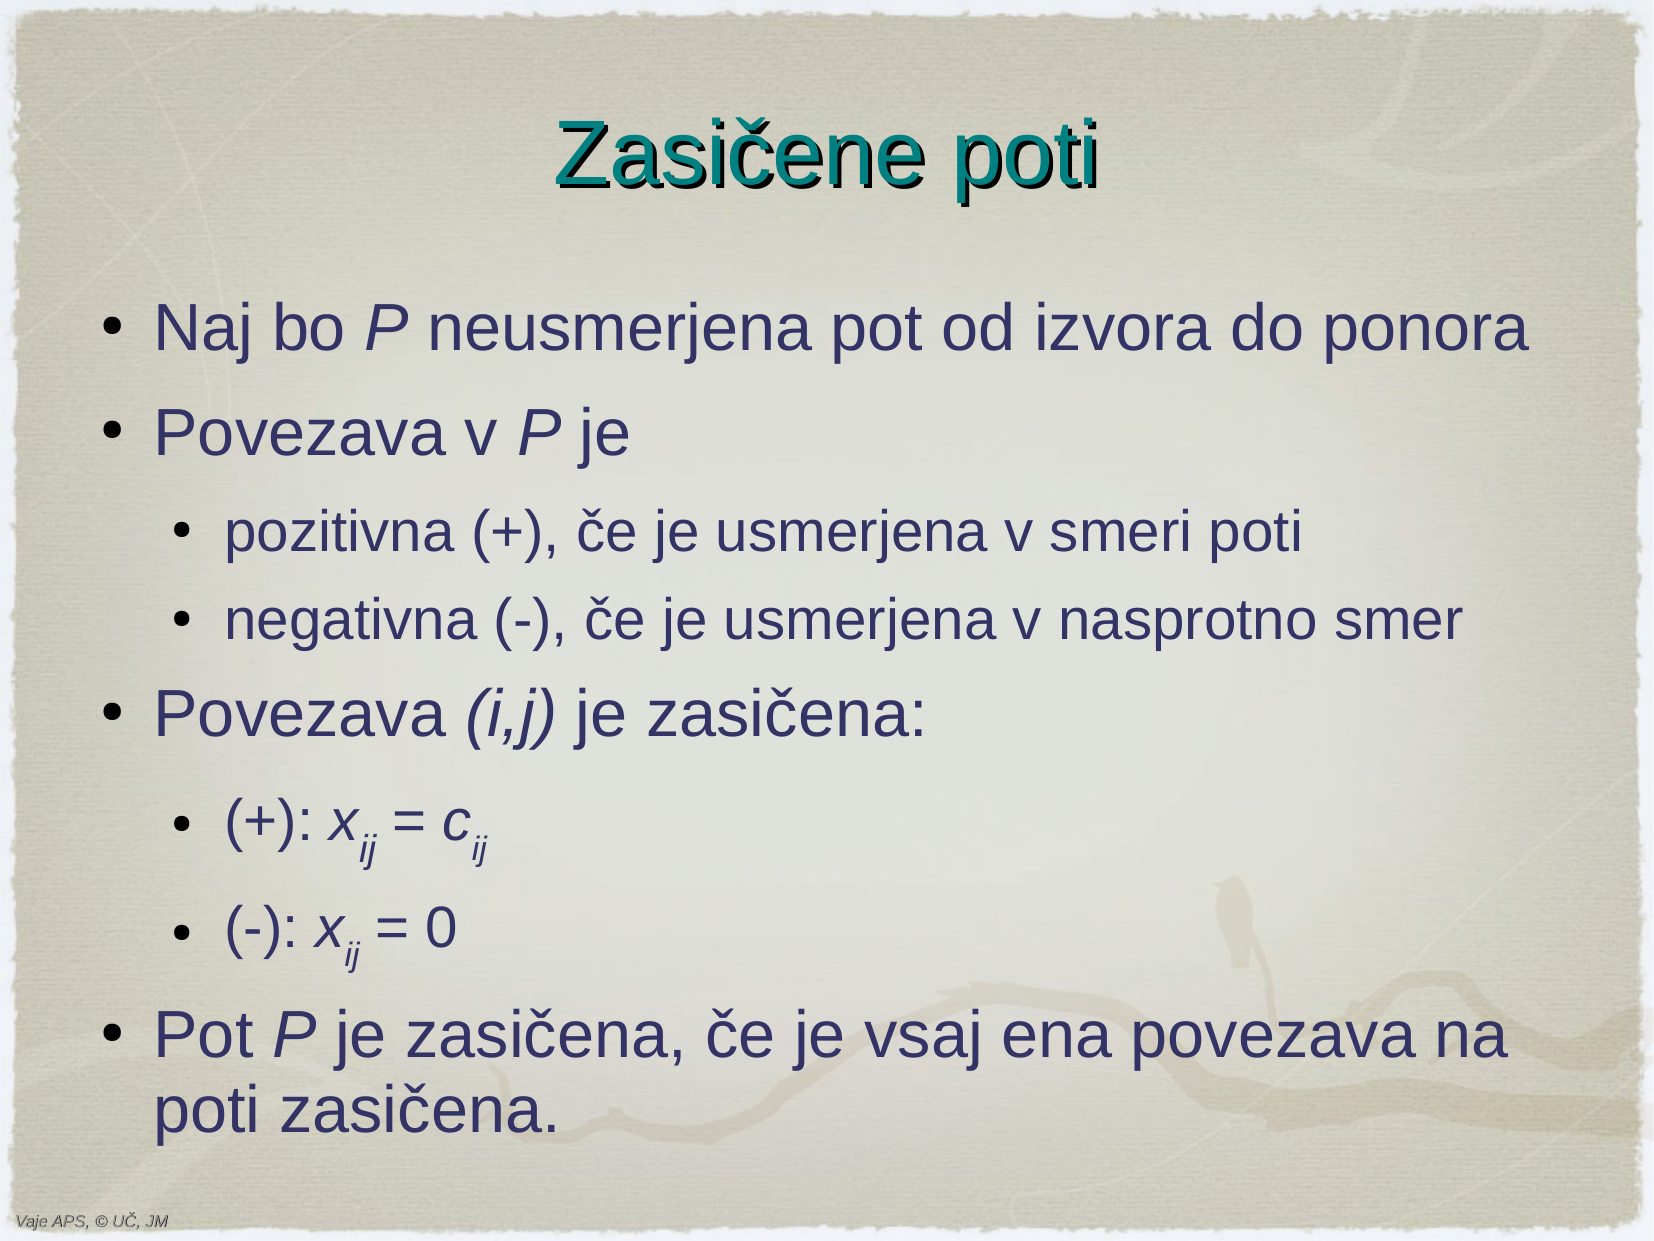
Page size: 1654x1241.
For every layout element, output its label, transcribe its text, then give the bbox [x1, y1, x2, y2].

list Naj bo P neusmerjena pot od izvora do ponora Povezava v P je pozitivna (+), če je usmerjena v smeri poti negativna (-), če je usmerjena v nasprotno smer Povezava (i,j) je zasičena: (+): xij = cij (-): xij = 0 Pot P je zasičena, če je vsaj ena povezava na poti zasičena. [82, 290, 1571, 1109]
picture [0, 0, 1654, 1241]
title Zasičene poti [82, 49, 1571, 257]
